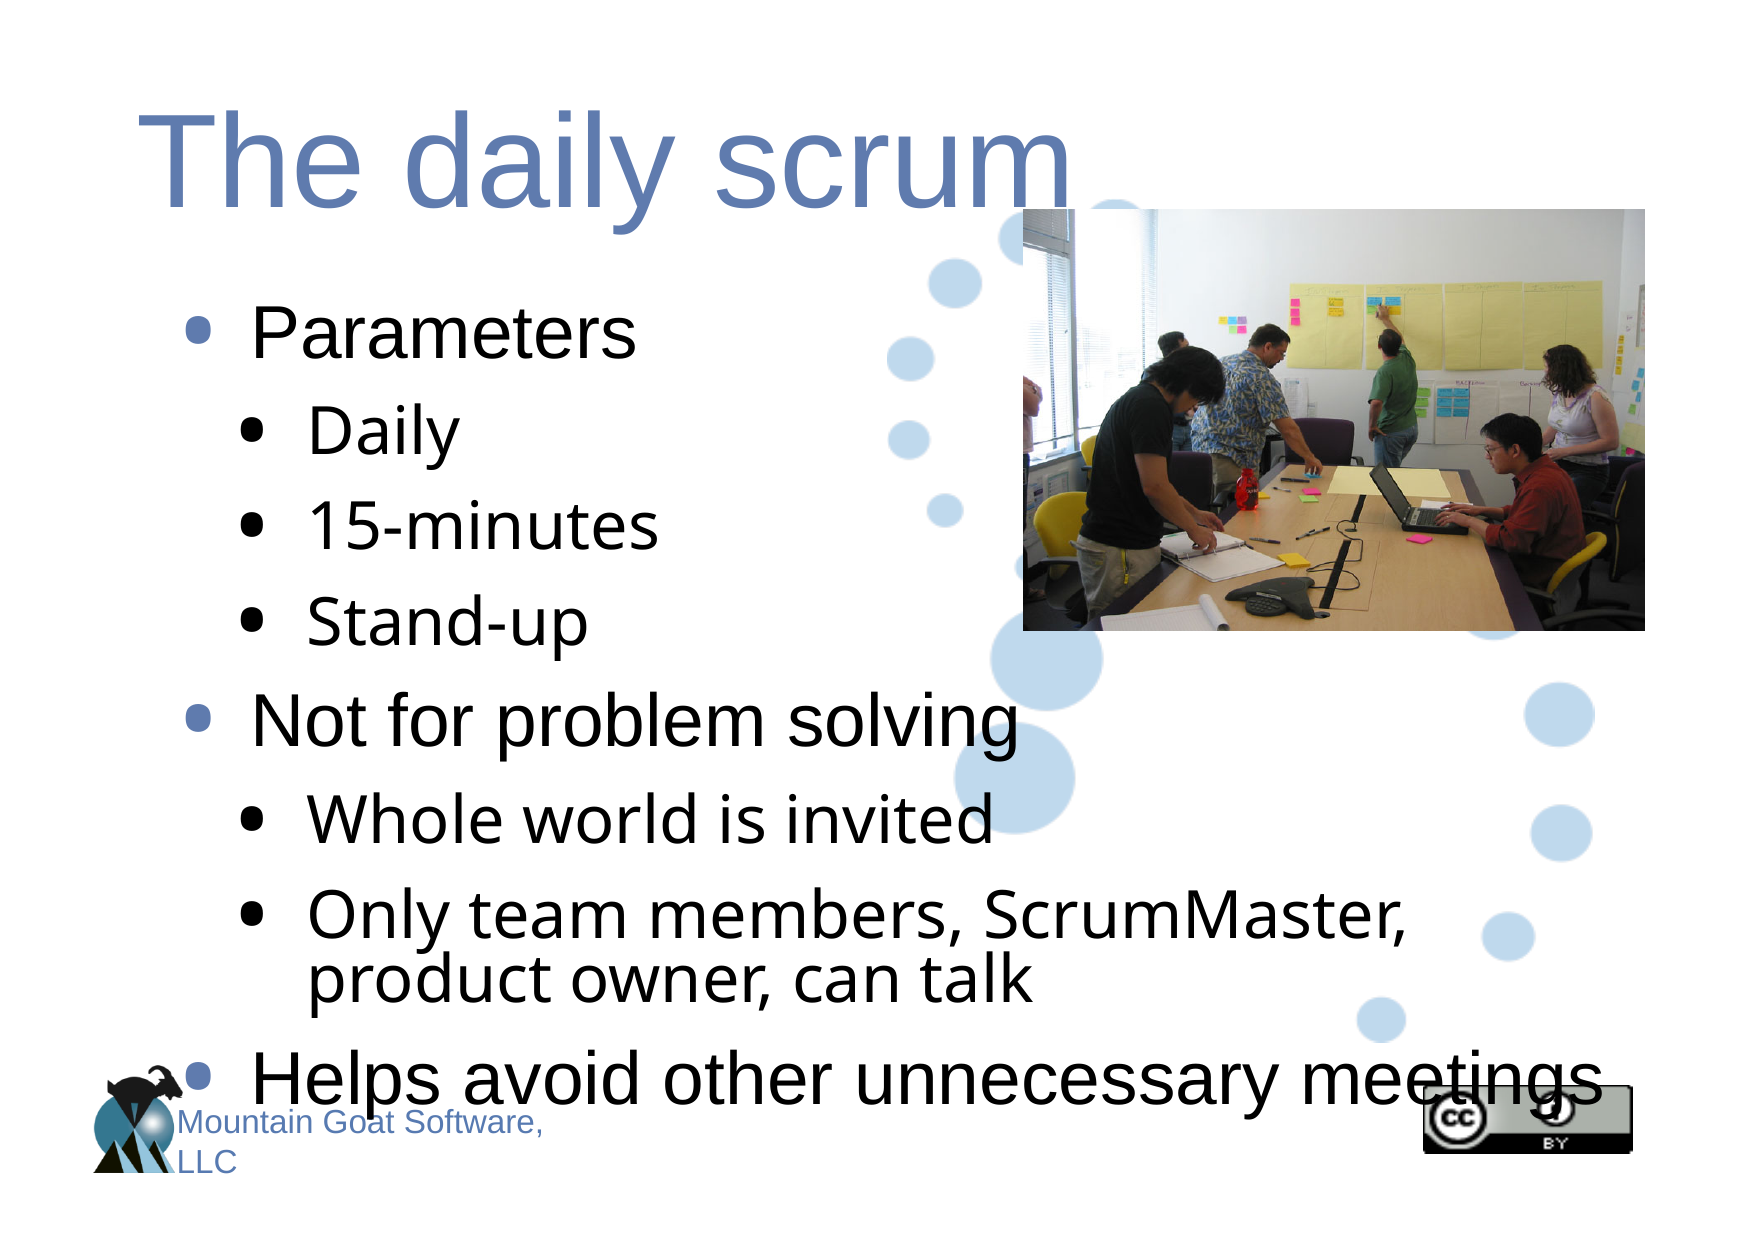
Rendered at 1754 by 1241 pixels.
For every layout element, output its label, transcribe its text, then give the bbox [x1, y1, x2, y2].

picture [1423, 1101, 1633, 1154]
text_box The daily scrum [129, 75, 1639, 233]
picture [93, 1065, 183, 1173]
picture [887, 209, 1645, 632]
text_box Parameters Daily 15-minutes Stand-up Not for problem solving Whole world is invited Only team members, ScrumMaster, product owner, can talk Helps avoid other unnecessary meetings [129, 294, 1639, 1101]
